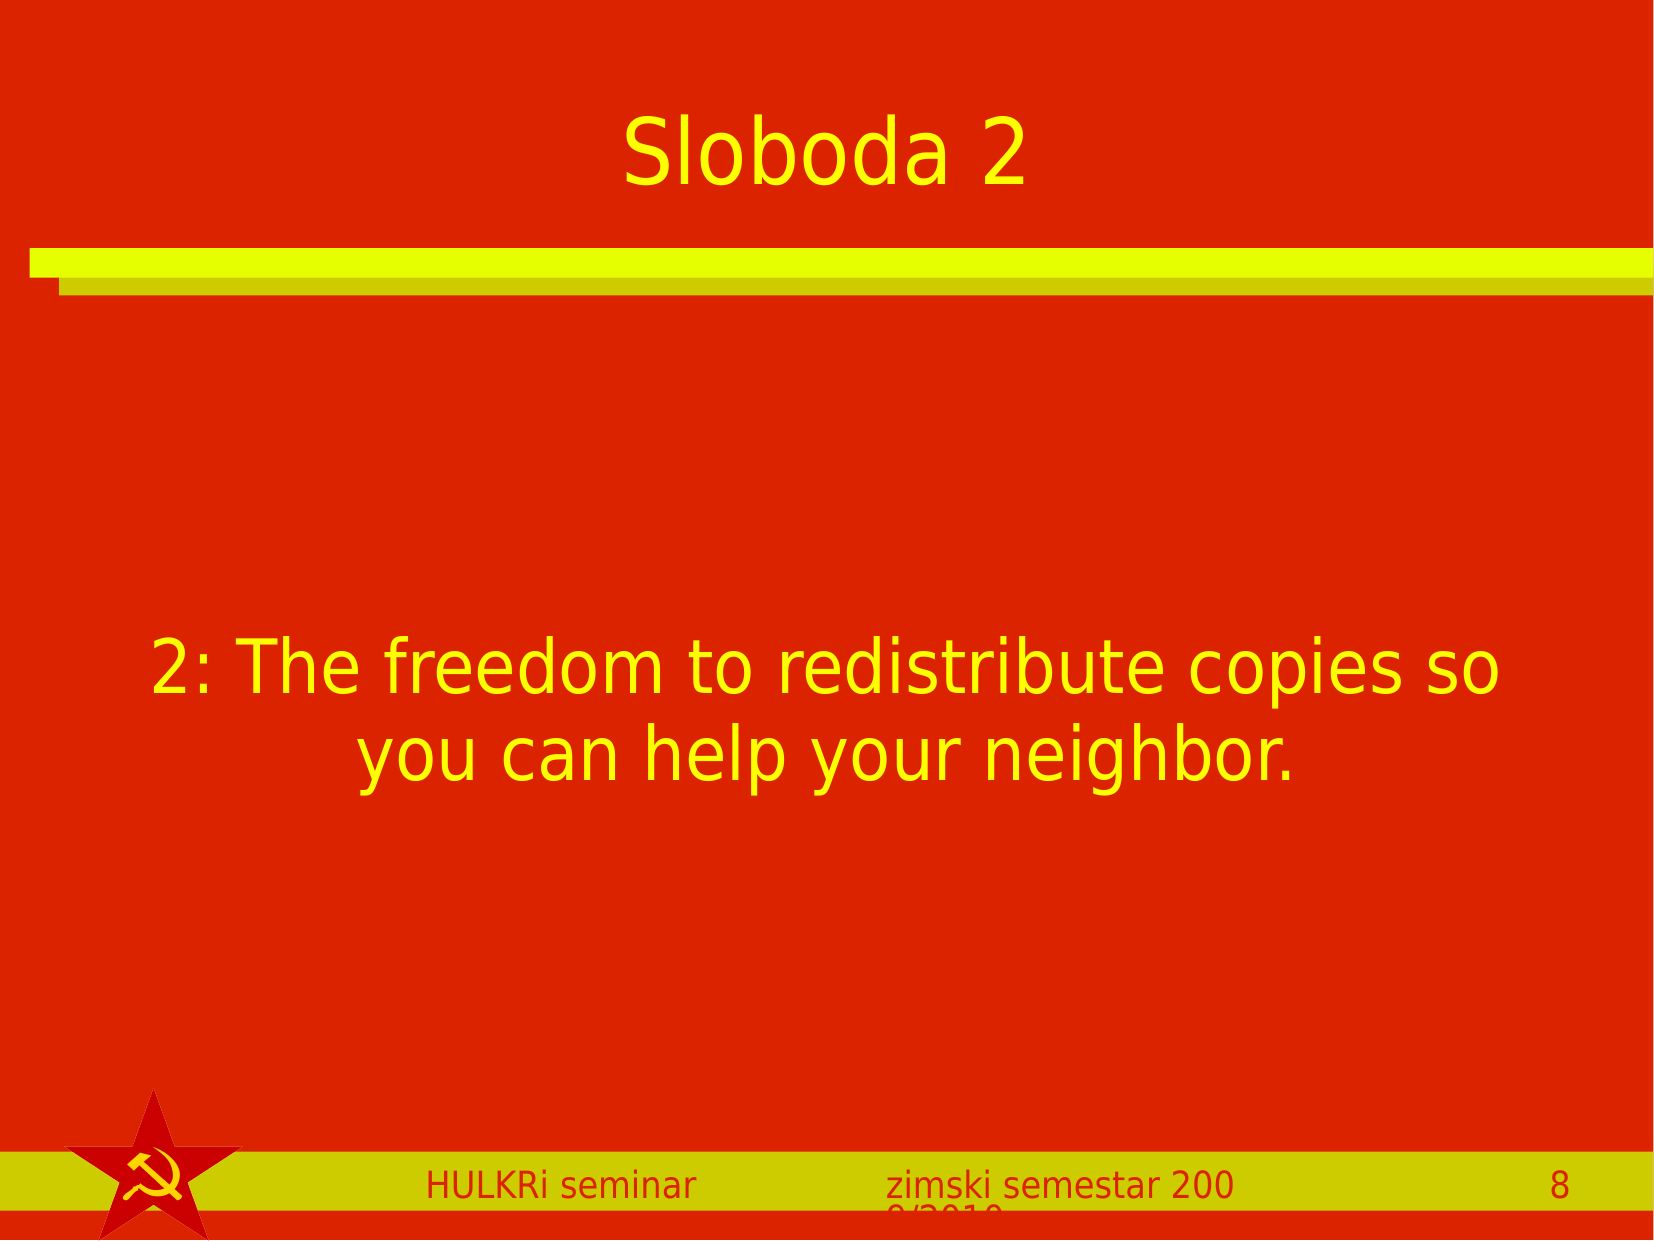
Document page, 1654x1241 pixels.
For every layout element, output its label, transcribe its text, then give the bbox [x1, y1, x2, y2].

picture [64, 1088, 243, 1241]
title Sloboda 2 [82, 56, 1571, 250]
subtitle 2: The freedom to redistribute copies so you can help your neighbor. [82, 309, 1571, 1114]
